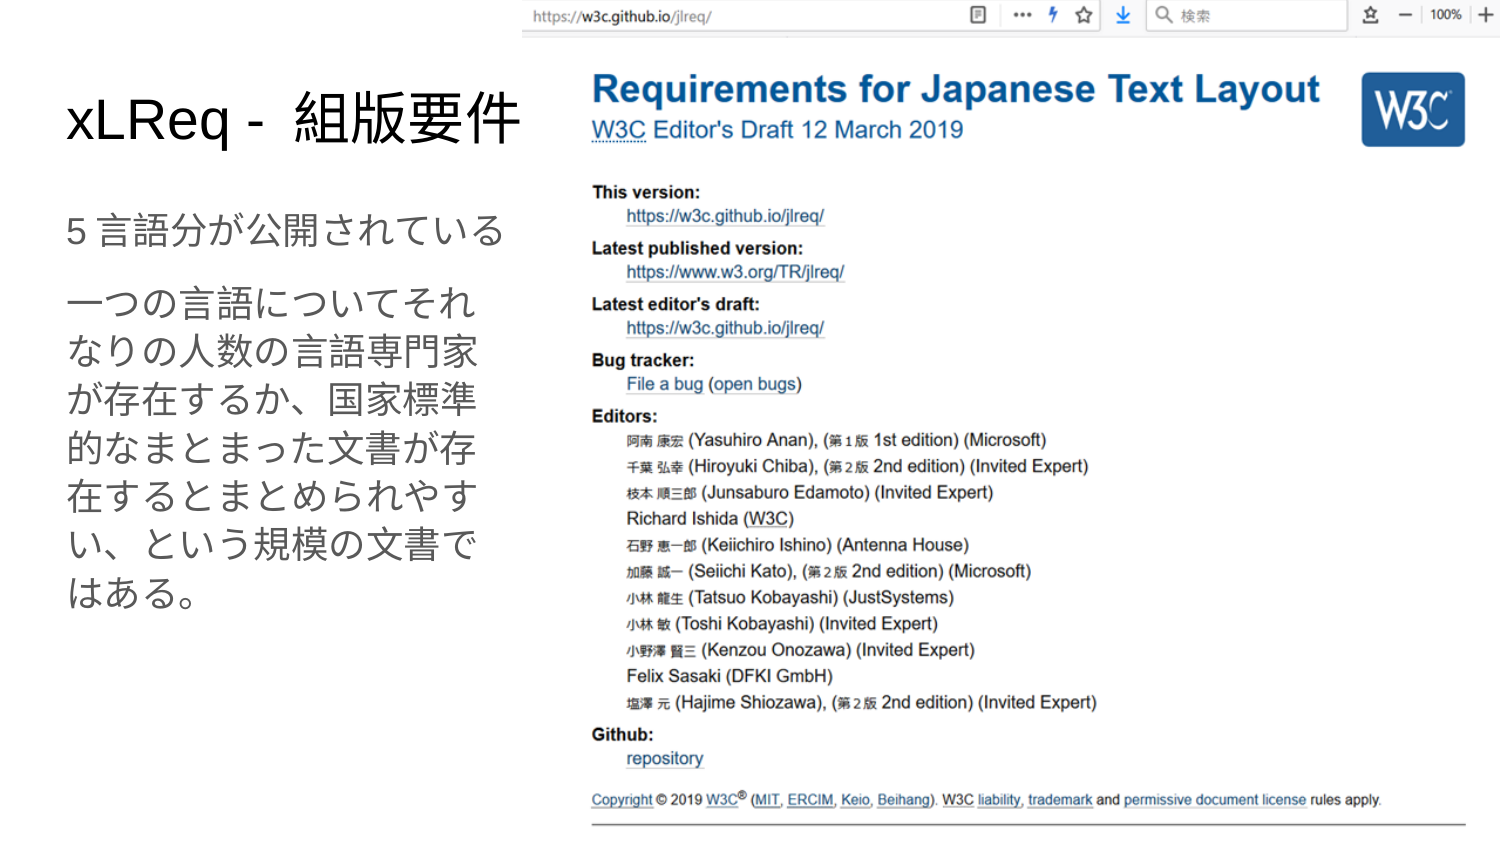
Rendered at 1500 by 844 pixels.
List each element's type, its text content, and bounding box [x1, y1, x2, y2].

title xLReq - 組版要件 [51, 72, 522, 167]
list 5言語分が公開されている 一つの言語についてそれなりの人数の言語専門家が存在するか、国家標準的なまとまった文書が存在するとまとめられやすい、という規模の文書ではある。 [51, 189, 522, 750]
picture [522, 0, 1500, 844]
